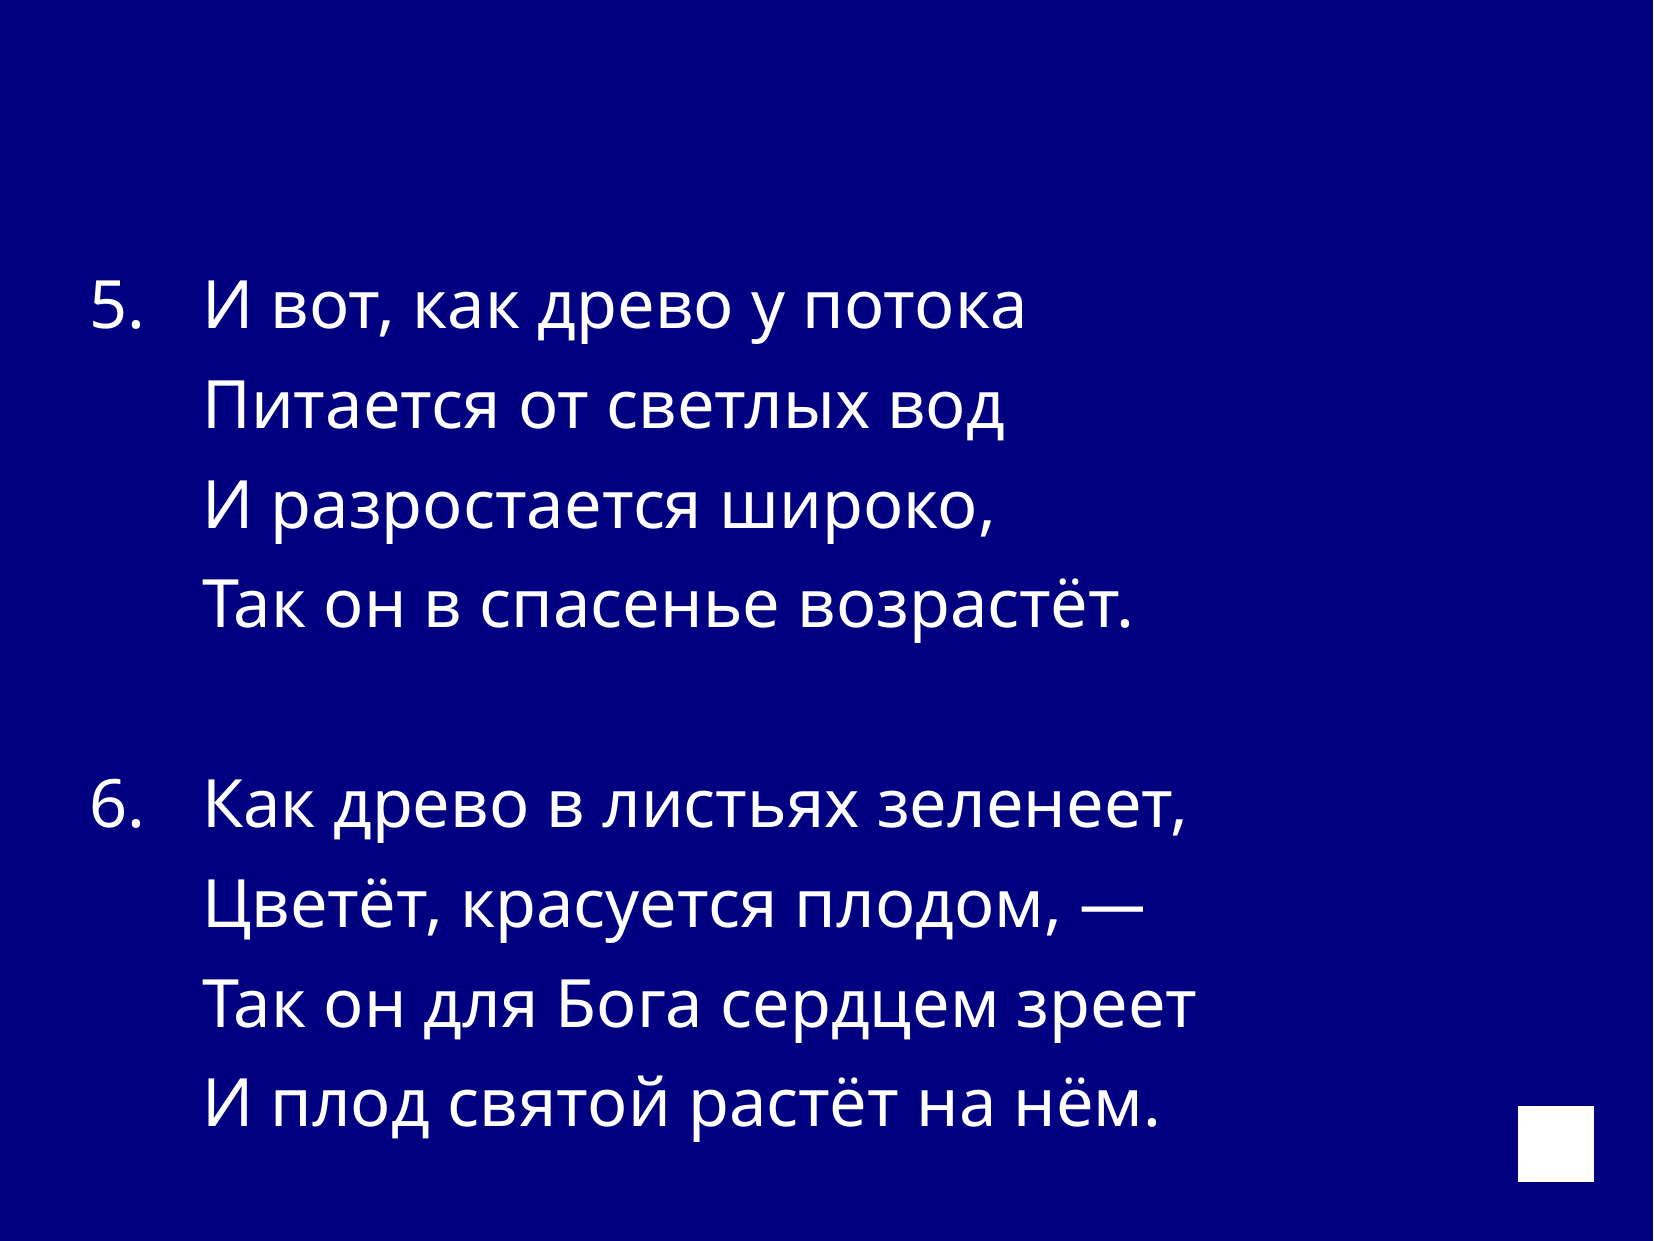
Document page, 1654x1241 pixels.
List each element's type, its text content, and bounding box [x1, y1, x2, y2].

text_box 5. И вот, как древо у потока Питается от светлых вод И разростается широко, Так он в спасенье возрастёт. 6. Как древо в листьях зеленеет, Цветёт, красуется плодом, — Так он для Бога сердцем зреет И плод святой растёт на нём. [75, 150, 1576, 1163]
text_box [1518, 1106, 1594, 1182]
